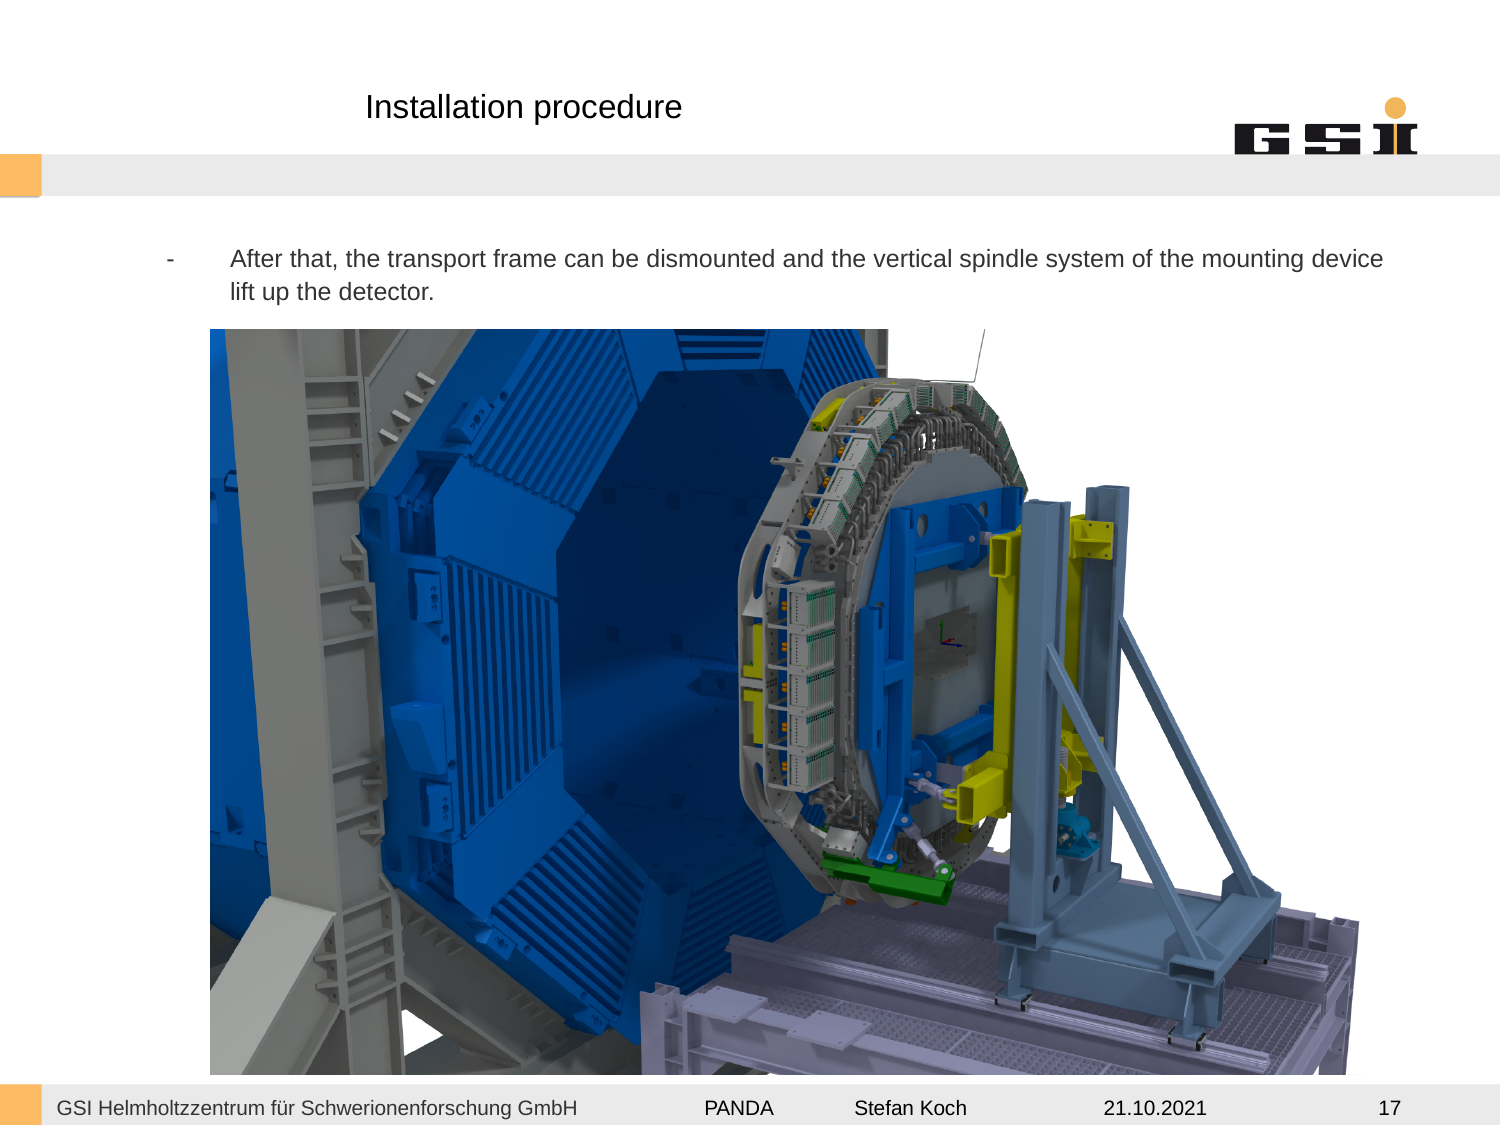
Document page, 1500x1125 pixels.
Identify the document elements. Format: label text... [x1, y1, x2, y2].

picture [210, 329, 1366, 1075]
text_box - After that, the transport frame can be dismounted and the vertical spindle system of the mounting device lift up the detector. [69, 218, 1417, 1023]
picture [1233, 95, 1419, 154]
text_box Installation procedure [195, 80, 1186, 162]
